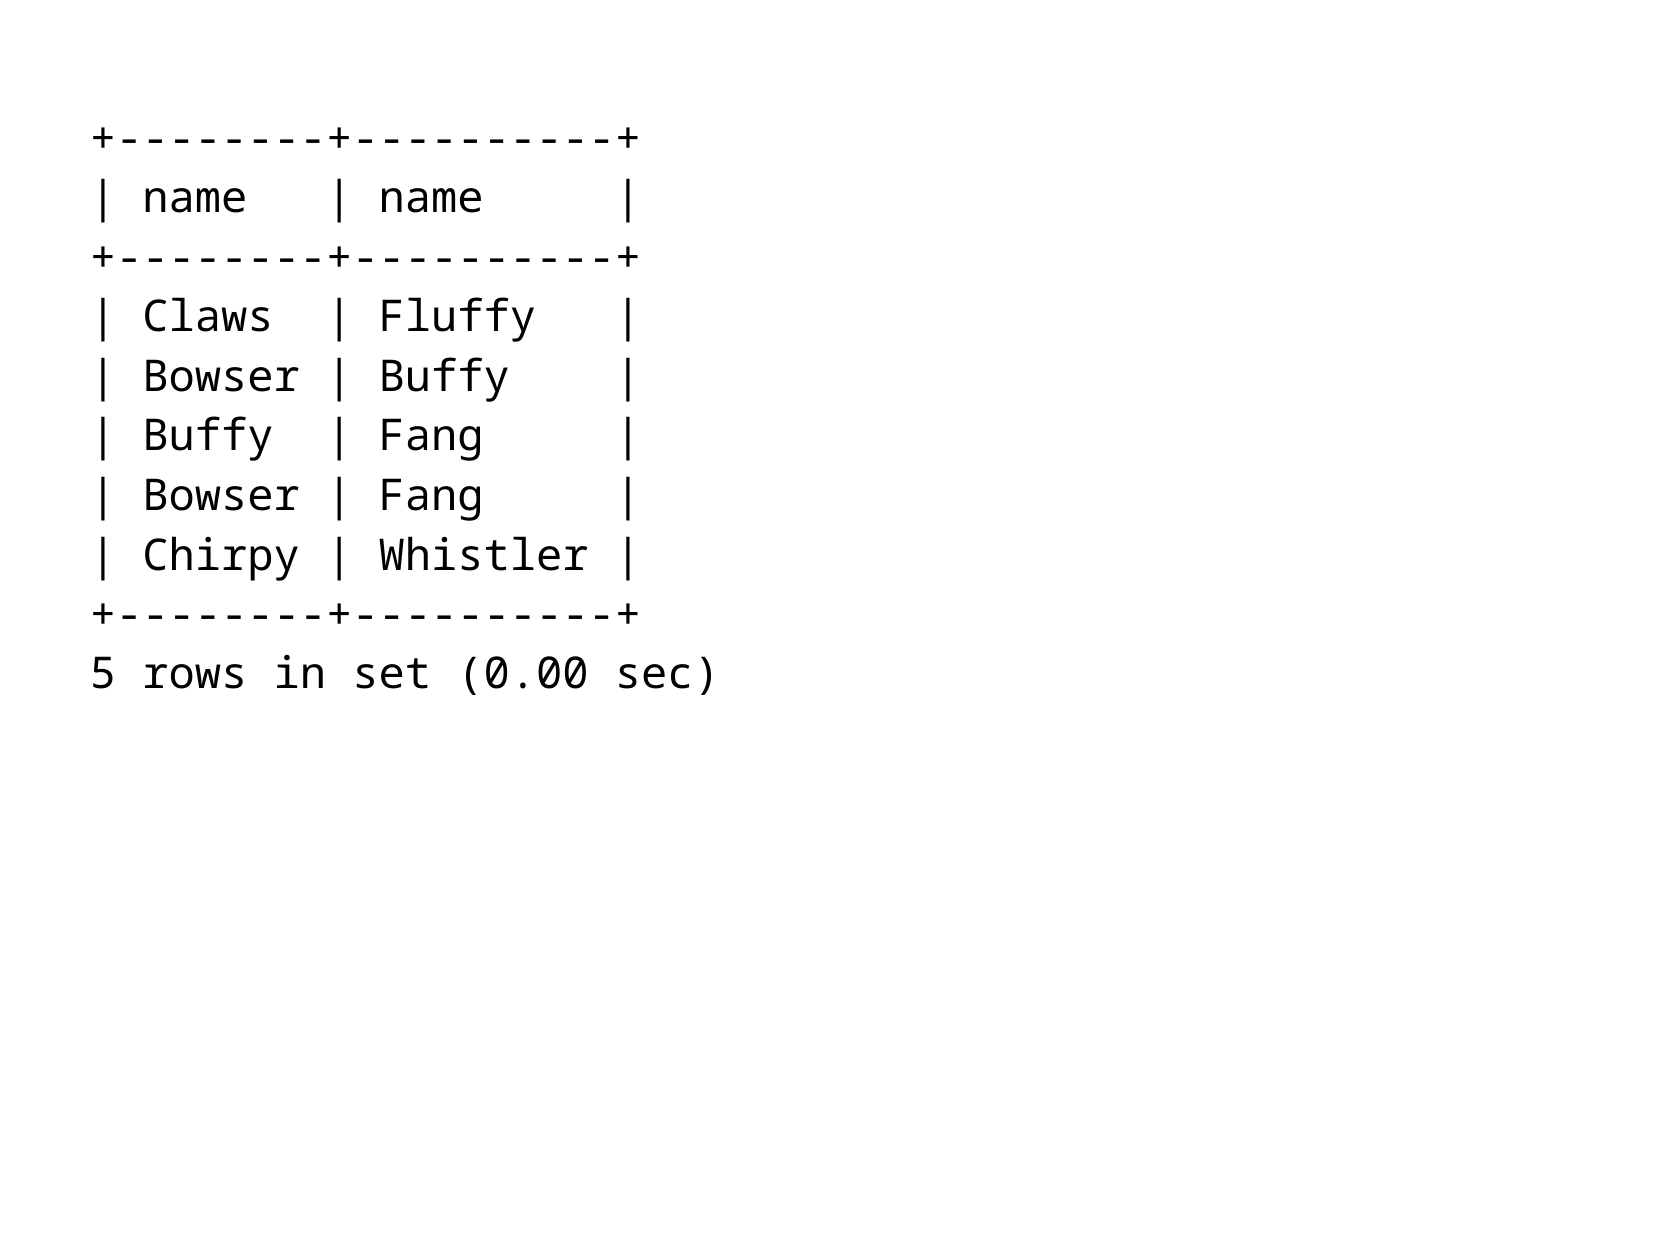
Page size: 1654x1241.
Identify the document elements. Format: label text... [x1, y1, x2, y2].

text_box +--------+----------+ | name | name | +--------+----------+ | Claws | Fluffy | | Bowser | Buffy | | Buffy | Fang | | Bowser | Fang | | Chirpy | Whistler | +--------+----------+ 5 rows in set (0.00 sec) [75, 99, 751, 595]
